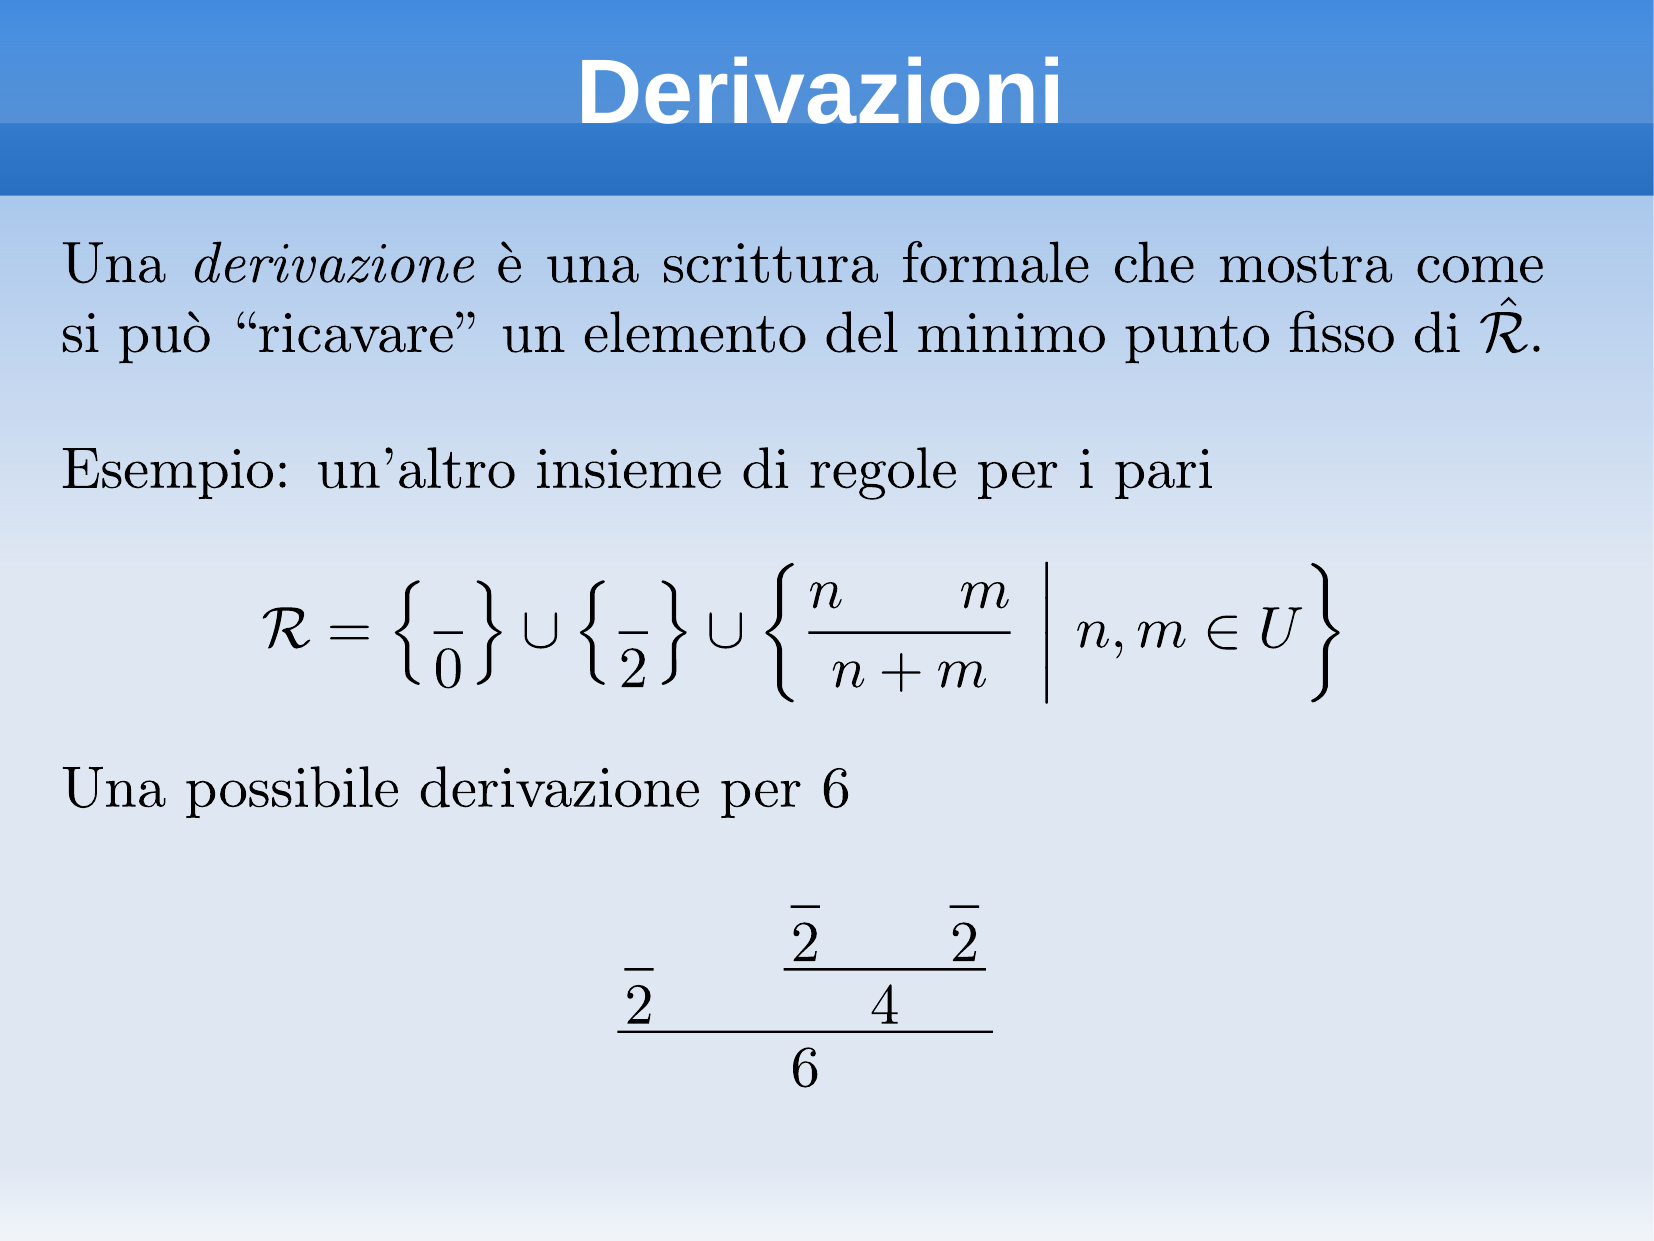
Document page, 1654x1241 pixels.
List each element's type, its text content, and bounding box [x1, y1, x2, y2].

title Derivazioni [76, 0, 1565, 188]
text_box [60, 240, 1545, 1088]
list [82, 290, 1571, 1109]
picture [0, 0, 1654, 1241]
